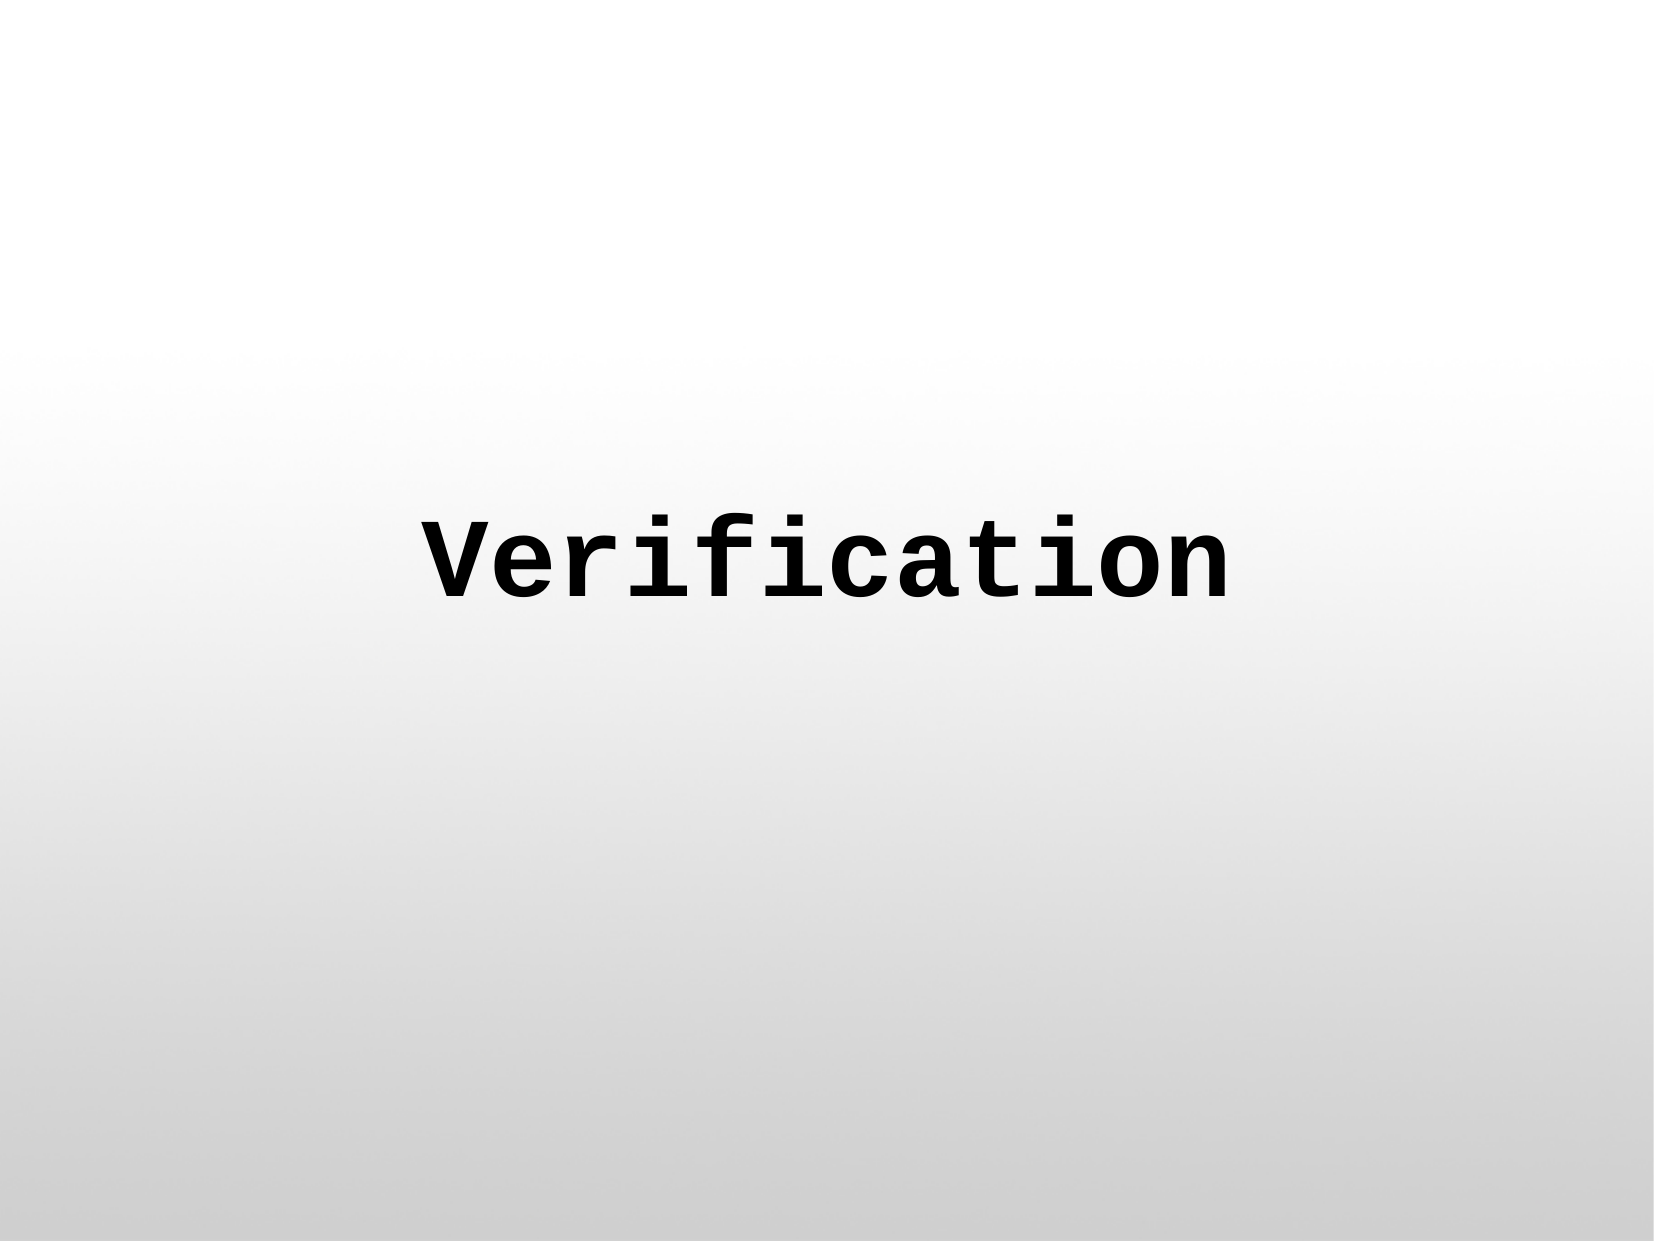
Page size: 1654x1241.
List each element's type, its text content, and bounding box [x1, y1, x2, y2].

picture [0, 0, 1654, 1241]
title Verification [82, 462, 1571, 670]
